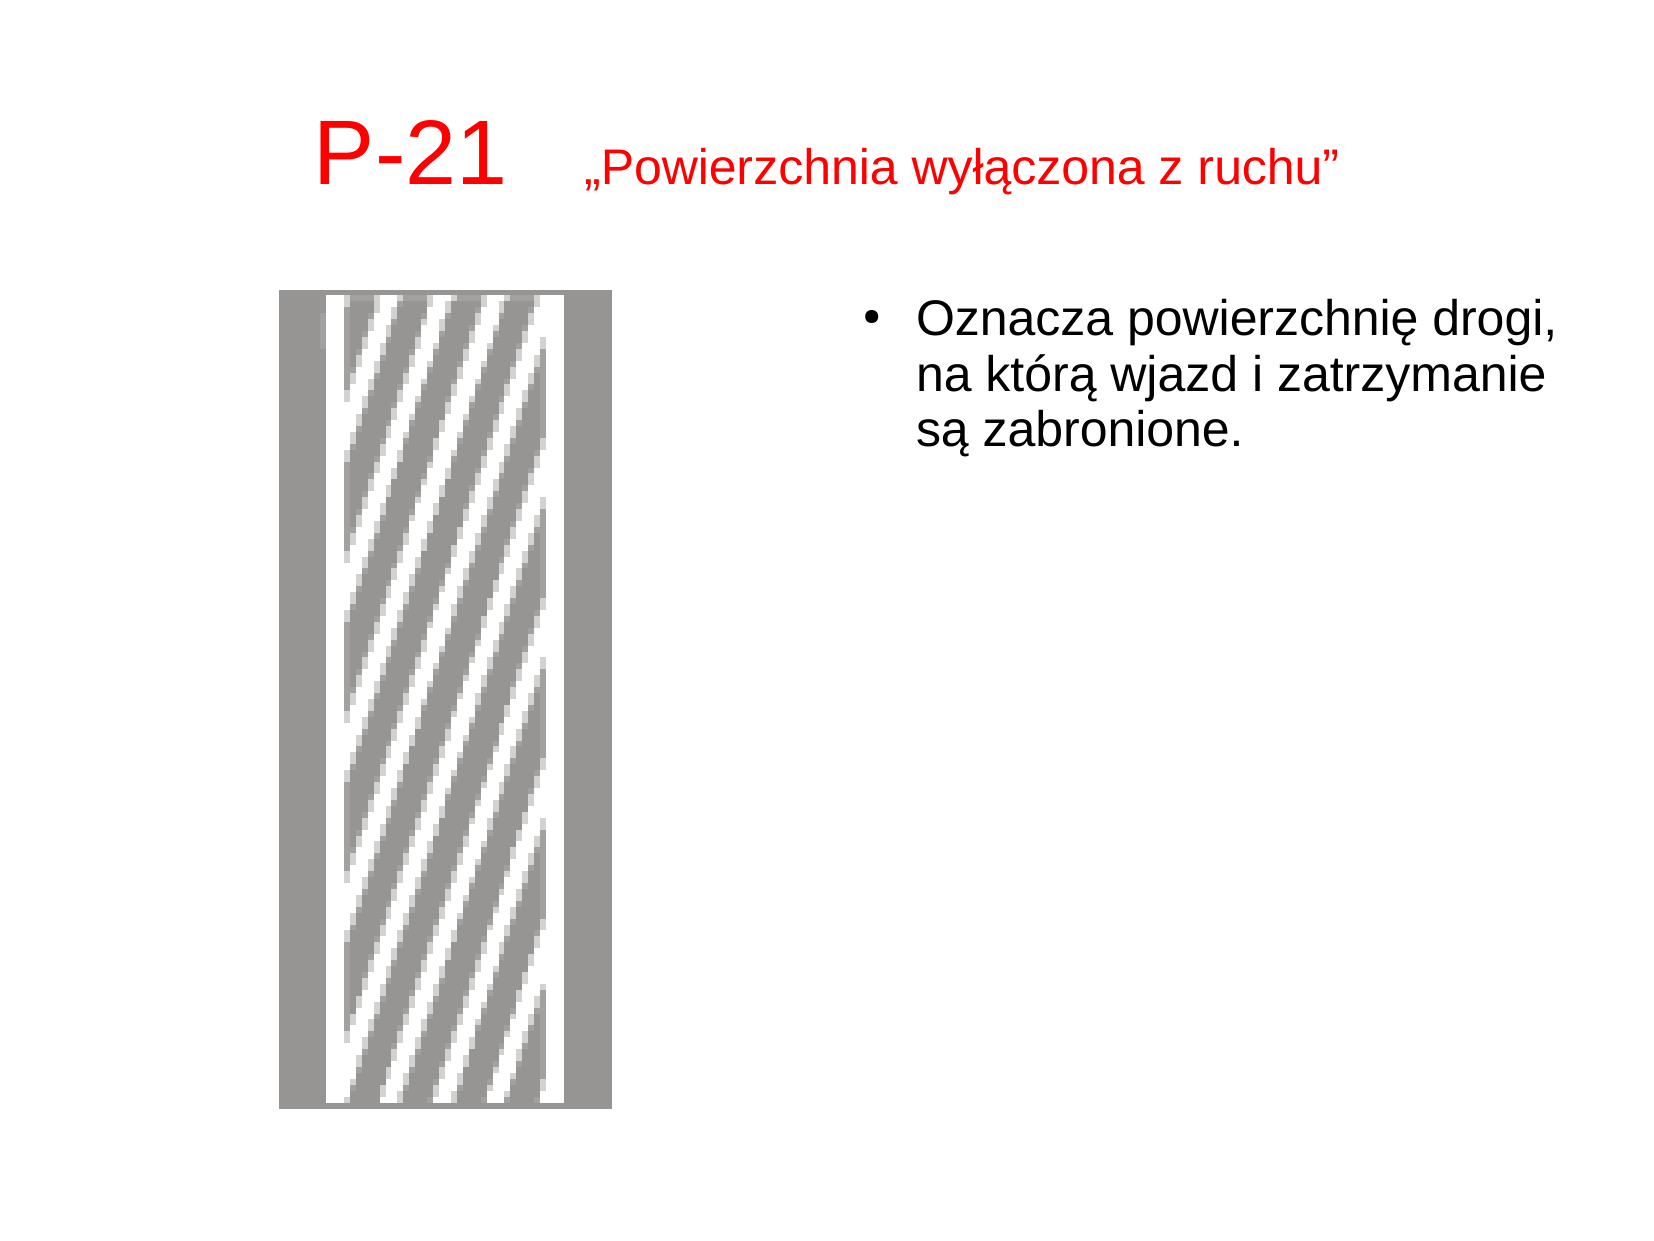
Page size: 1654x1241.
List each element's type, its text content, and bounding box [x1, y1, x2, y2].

picture [279, 290, 612, 1109]
title P-21 „Powierzchnia wyłączona z ruchu” [82, 56, 1571, 250]
list Oznacza powierzchnię drogi, na którą wjazd i zatrzymanie są zabronione. [845, 290, 1572, 1094]
